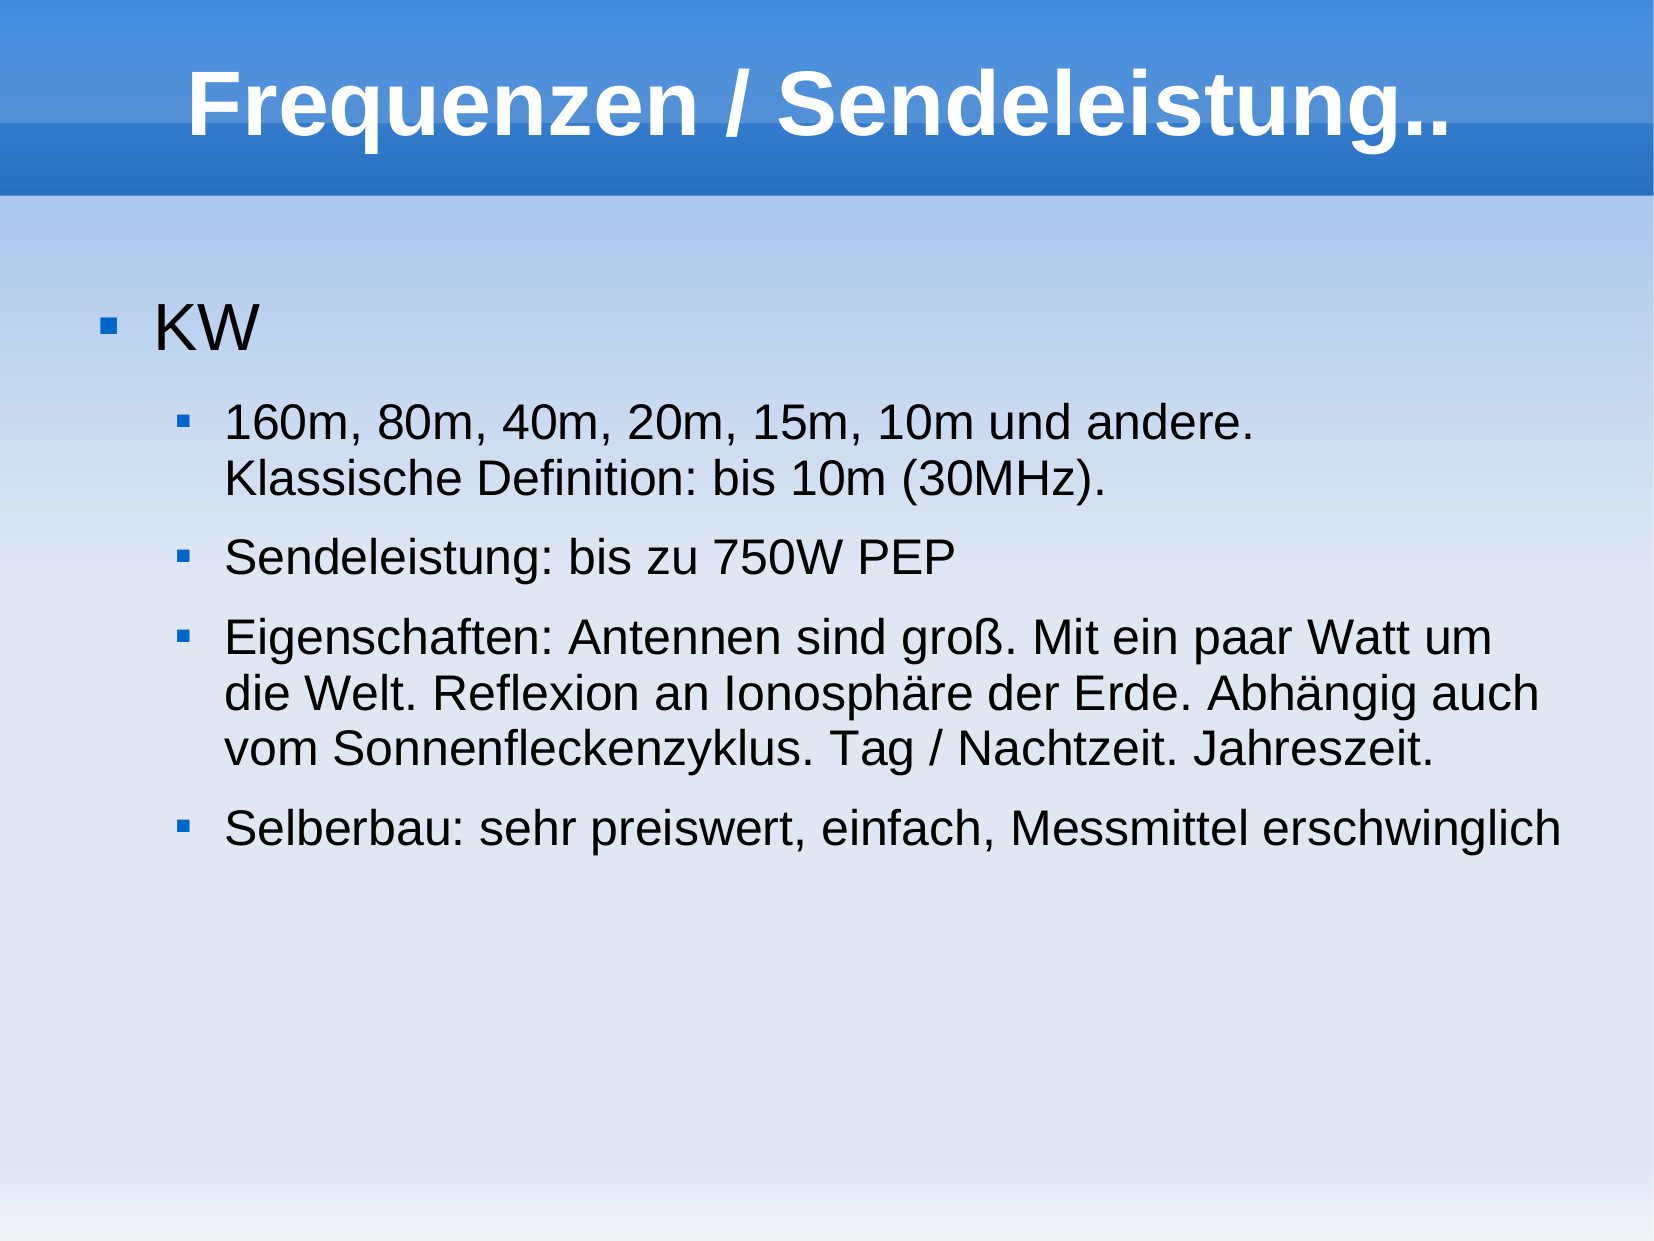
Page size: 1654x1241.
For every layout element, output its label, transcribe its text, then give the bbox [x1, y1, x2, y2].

list KW 160m, 80m, 40m, 20m, 15m, 10m und andere. Klassische Definition: bis 10m (30MHz). Sendeleistung: bis zu 750W PEP Eigenschaften: Antennen sind groß. Mit ein paar Watt um die Welt. Reflexion an Ionosphäre der Erde. Abhängig auch vom Sonnenfleckenzyklus. Tag / Nachtzeit. Jahreszeit. Selberbau: sehr preiswert, einfach, Messmittel erschwinglich [82, 290, 1571, 1094]
title Frequenzen / Sendeleistung.. [76, 7, 1565, 200]
picture [0, 0, 1654, 1241]
